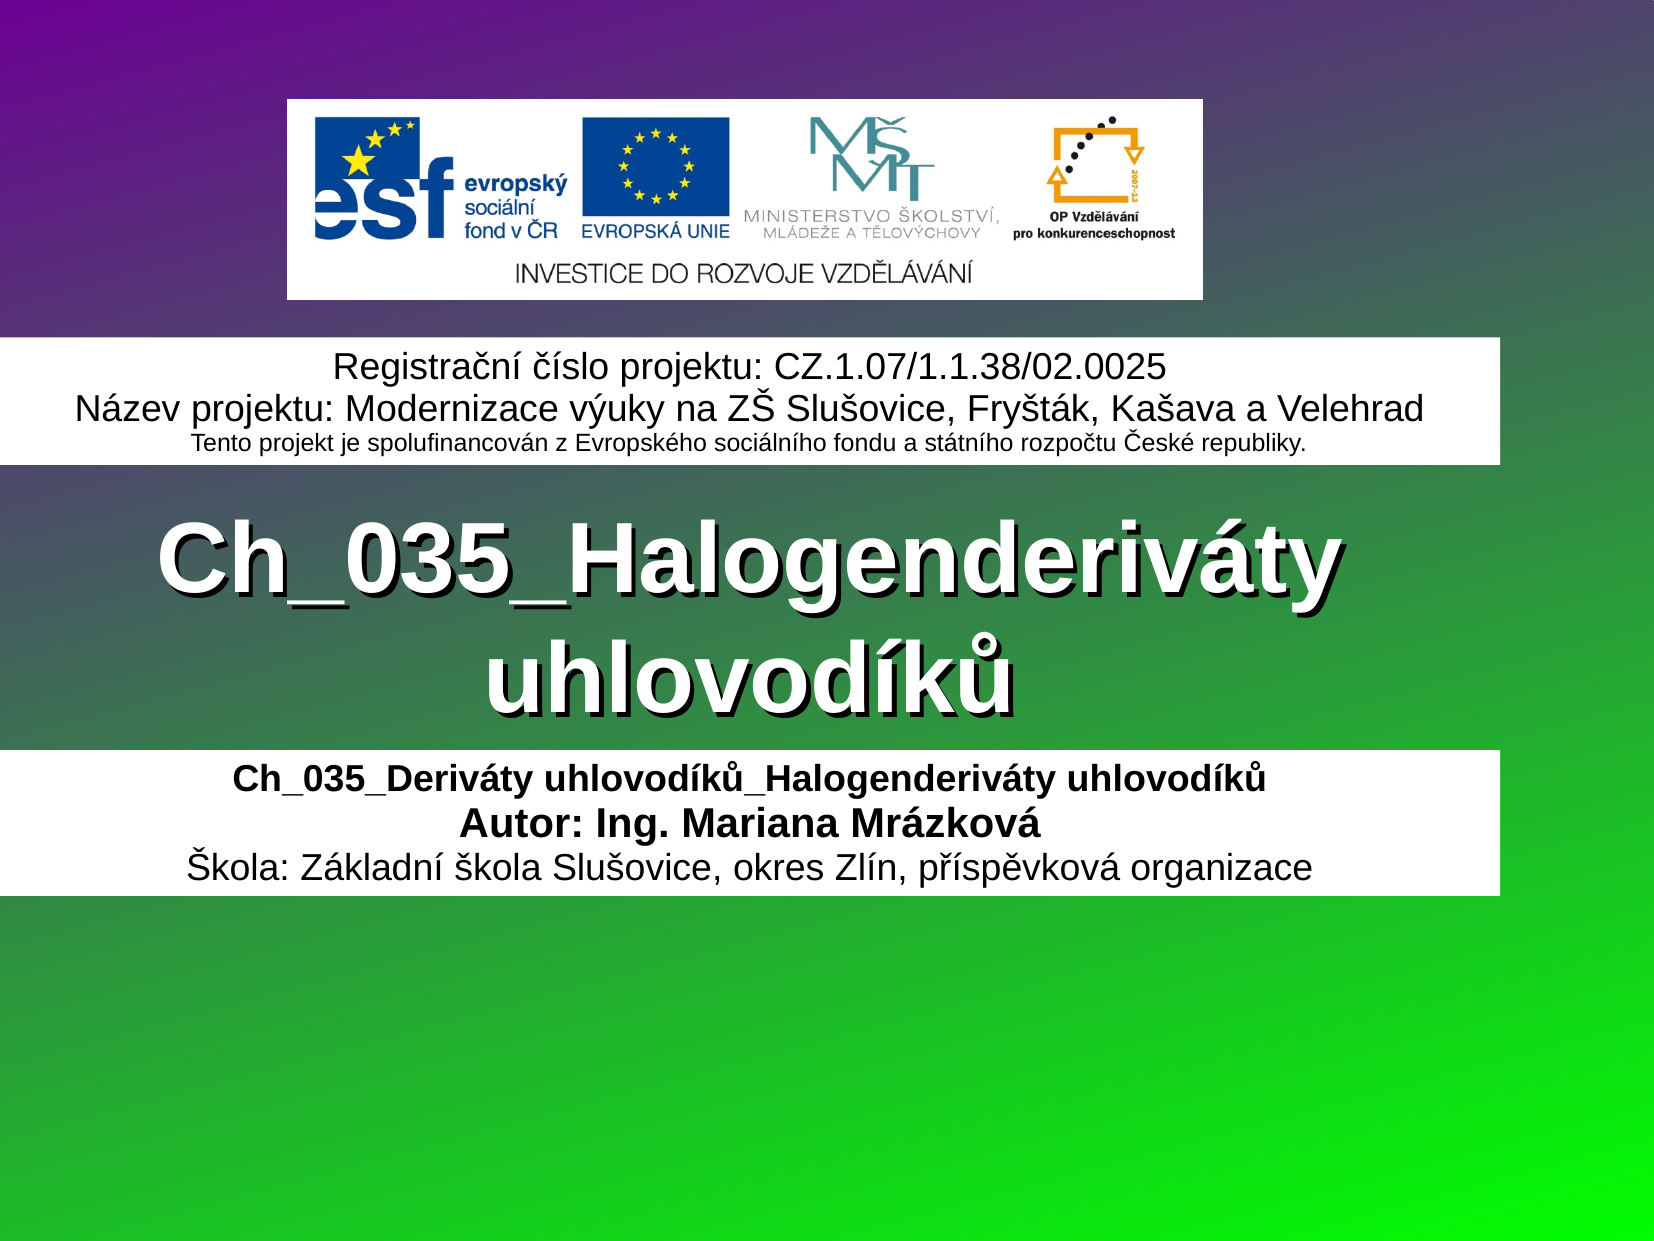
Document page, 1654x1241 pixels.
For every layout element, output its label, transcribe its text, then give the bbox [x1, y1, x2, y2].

text_box Ch_035_Deriváty uhlovodíků_Halogenderiváty uhlovodíků Autor: Ing. Mariana Mrázková Škola: Základní škola Slušovice, okres Zlín, příspěvková organizace [0, 750, 1501, 896]
text_box Registrační číslo projektu: CZ.1.07/1.1.38/02.0025 Název projektu: Modernizace výuky na ZŠ Slušovice, Fryšták, Kašava a Velehrad Tento projekt je spolufinancován z Evropského sociálního fondu a státního rozpočtu České republiky. [0, 337, 1501, 465]
title Ch_035_Halogenderiváty uhlovodíků [112, 484, 1388, 741]
picture [287, 99, 1203, 300]
